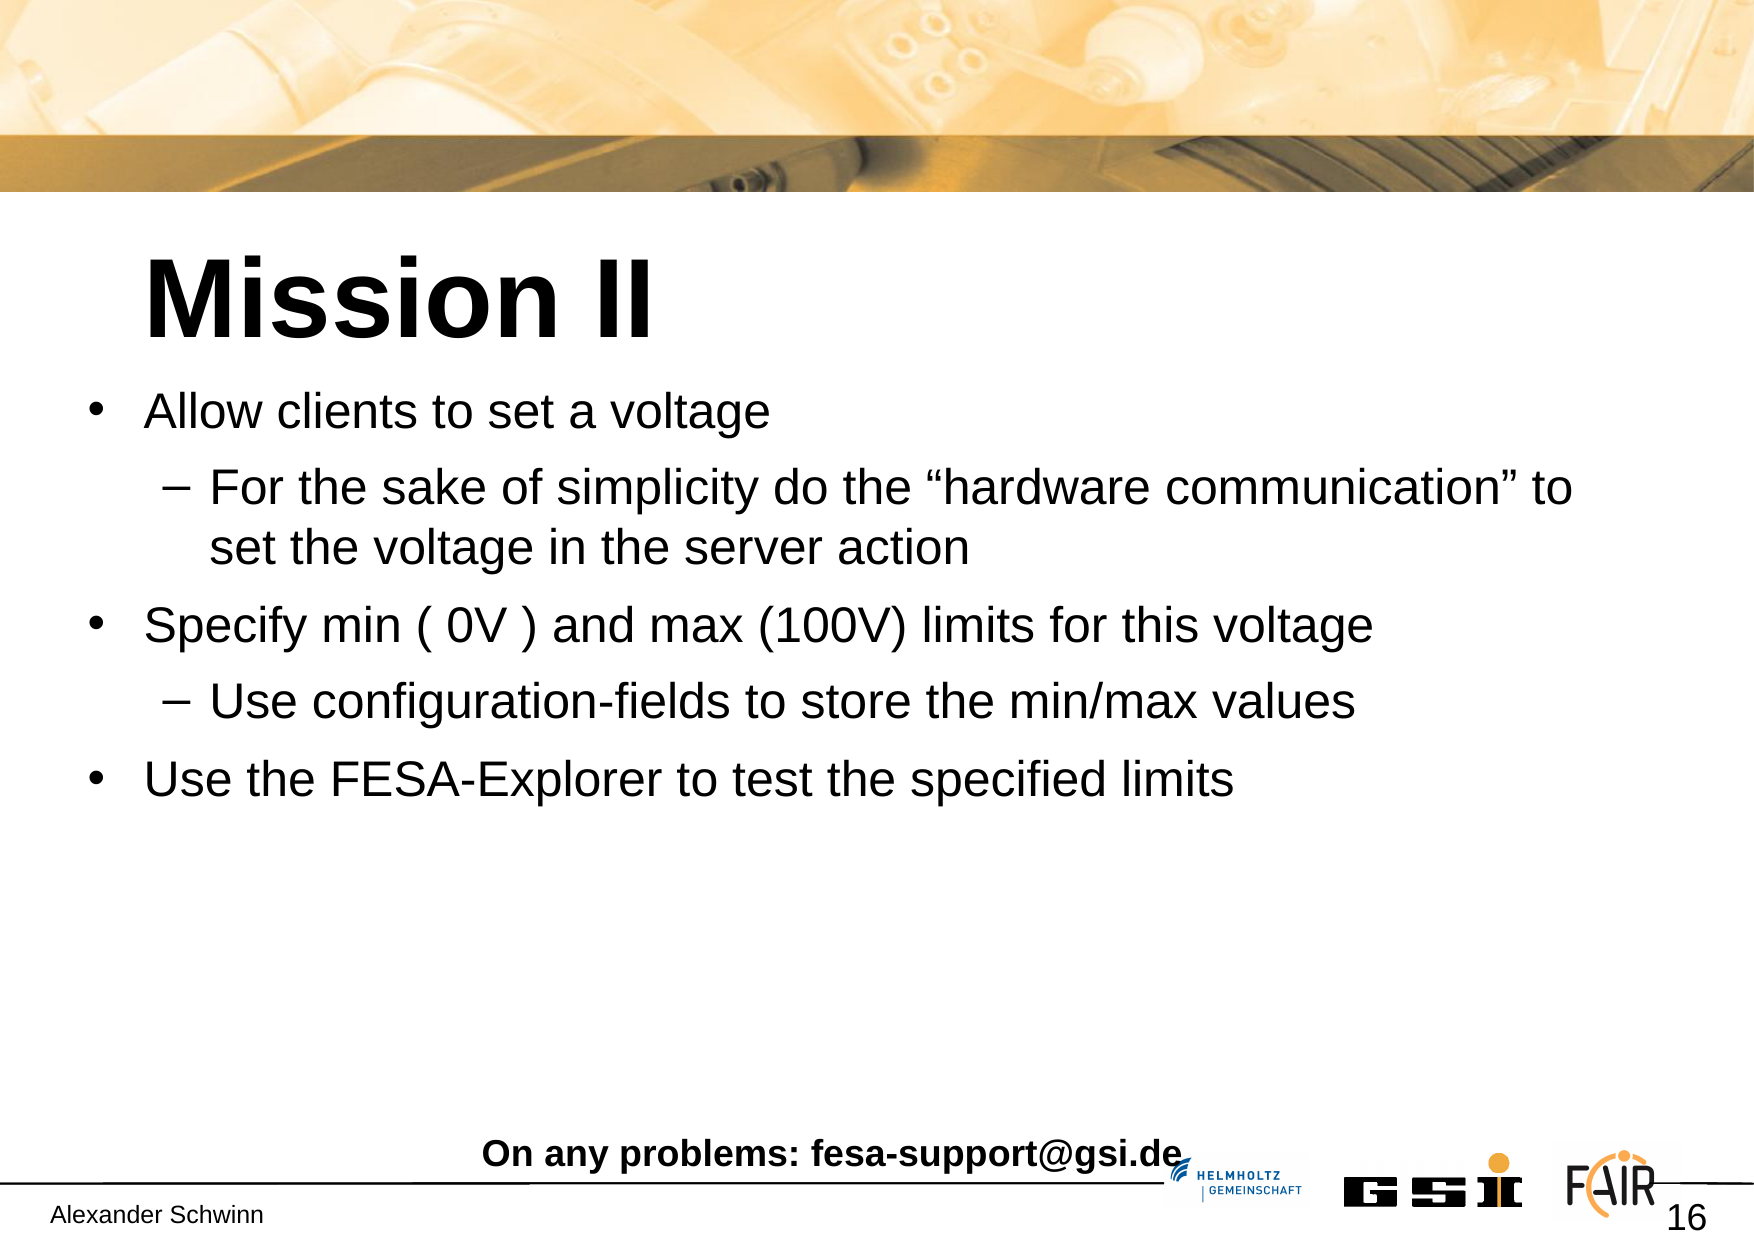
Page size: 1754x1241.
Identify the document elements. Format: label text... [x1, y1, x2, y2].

picture [0, 0, 1754, 193]
picture [1553, 1141, 1682, 1220]
text_box On any problems: fesa-support@gsi.de [466, 1125, 1199, 1182]
picture [1164, 1153, 1310, 1208]
list Mission II Allow clients to set a voltage For the sake of simplicity do the “hardware communication” to set the voltage in the server action Specify min ( 0V ) and max (100V) limits for this voltage Use configuration-fields to store the min/max values Use the FESA-Explorer to test the specified limits [87, 225, 1636, 1096]
picture [1344, 1153, 1522, 1207]
